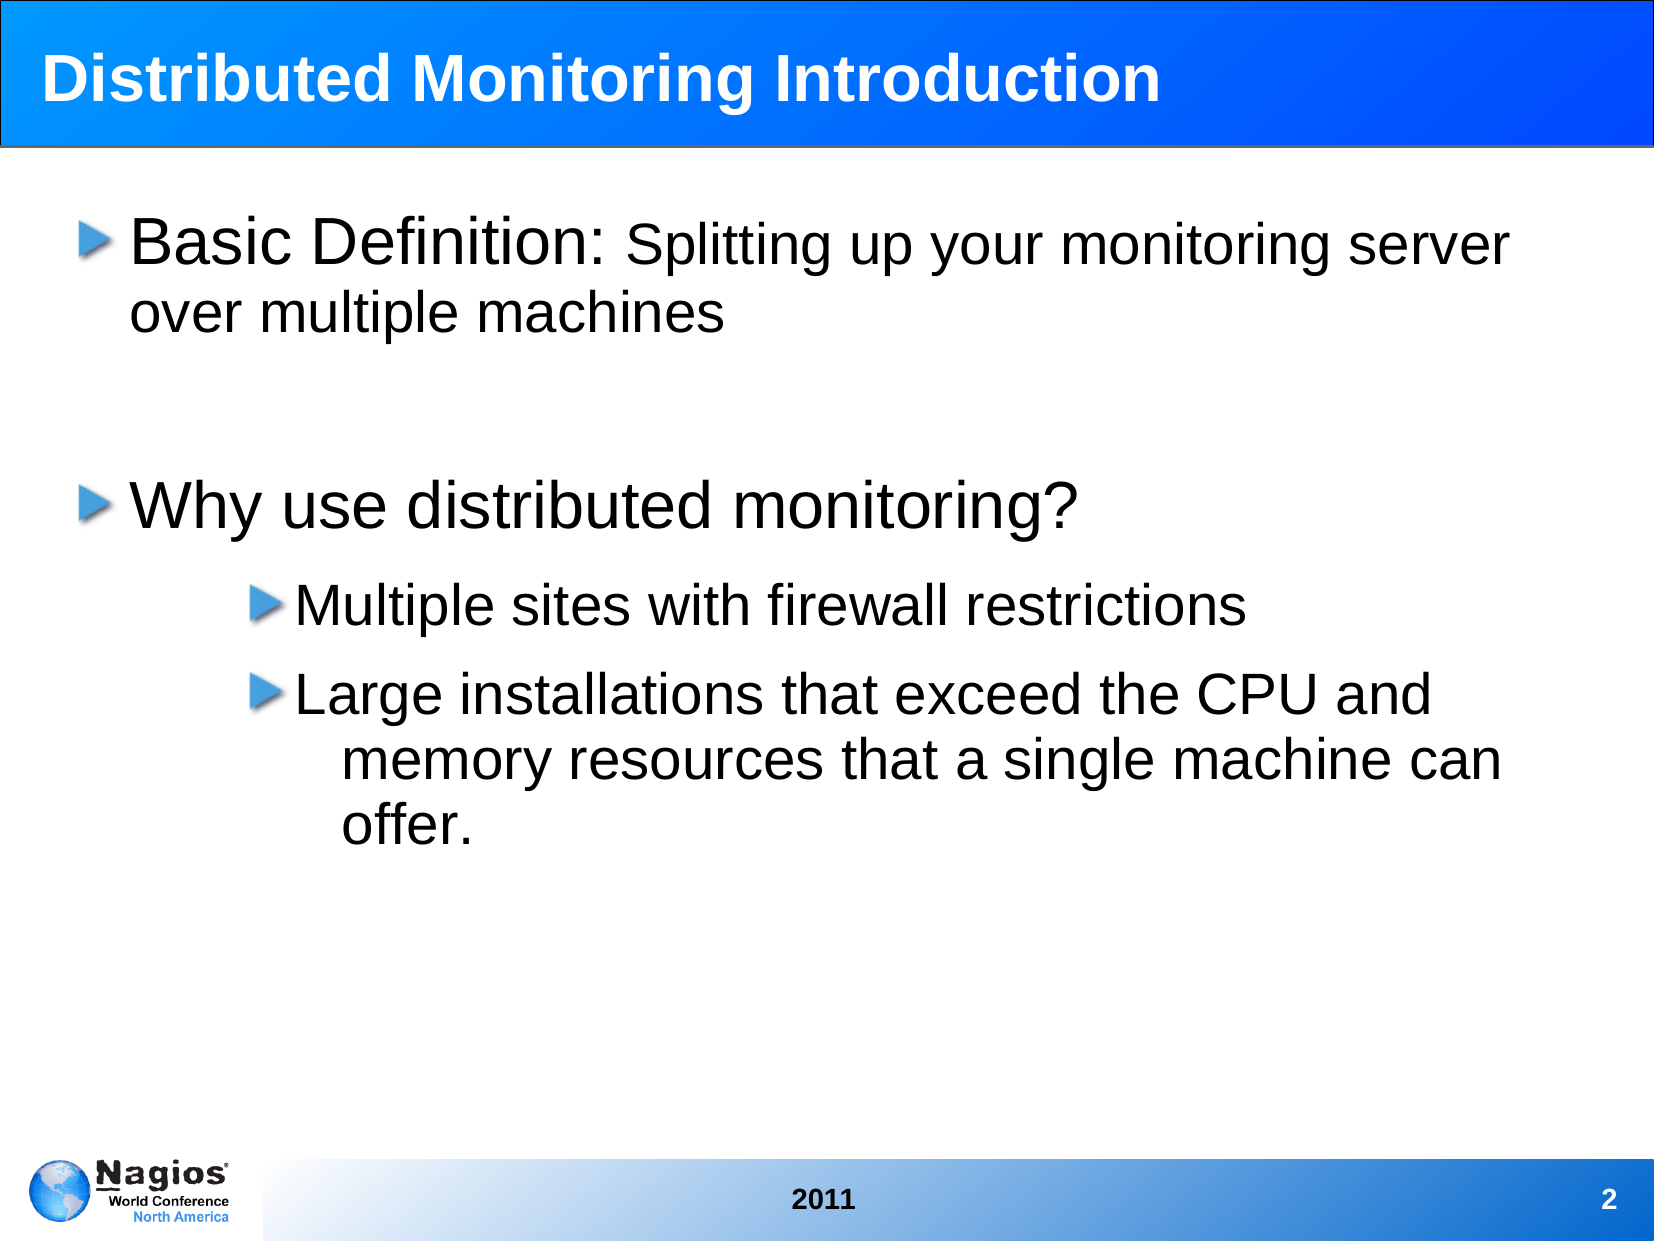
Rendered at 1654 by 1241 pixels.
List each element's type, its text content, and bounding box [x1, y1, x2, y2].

list Basic Definition: Splitting up your monitoring server over multiple machines Why use distributed monitoring? Multiple sites with firewall restrictions Large installations that exceed the CPU and memory resources that a single machine can offer. [58, 204, 1599, 1072]
title Distributed Monitoring Introduction [41, 29, 1248, 127]
picture [29, 1159, 229, 1235]
